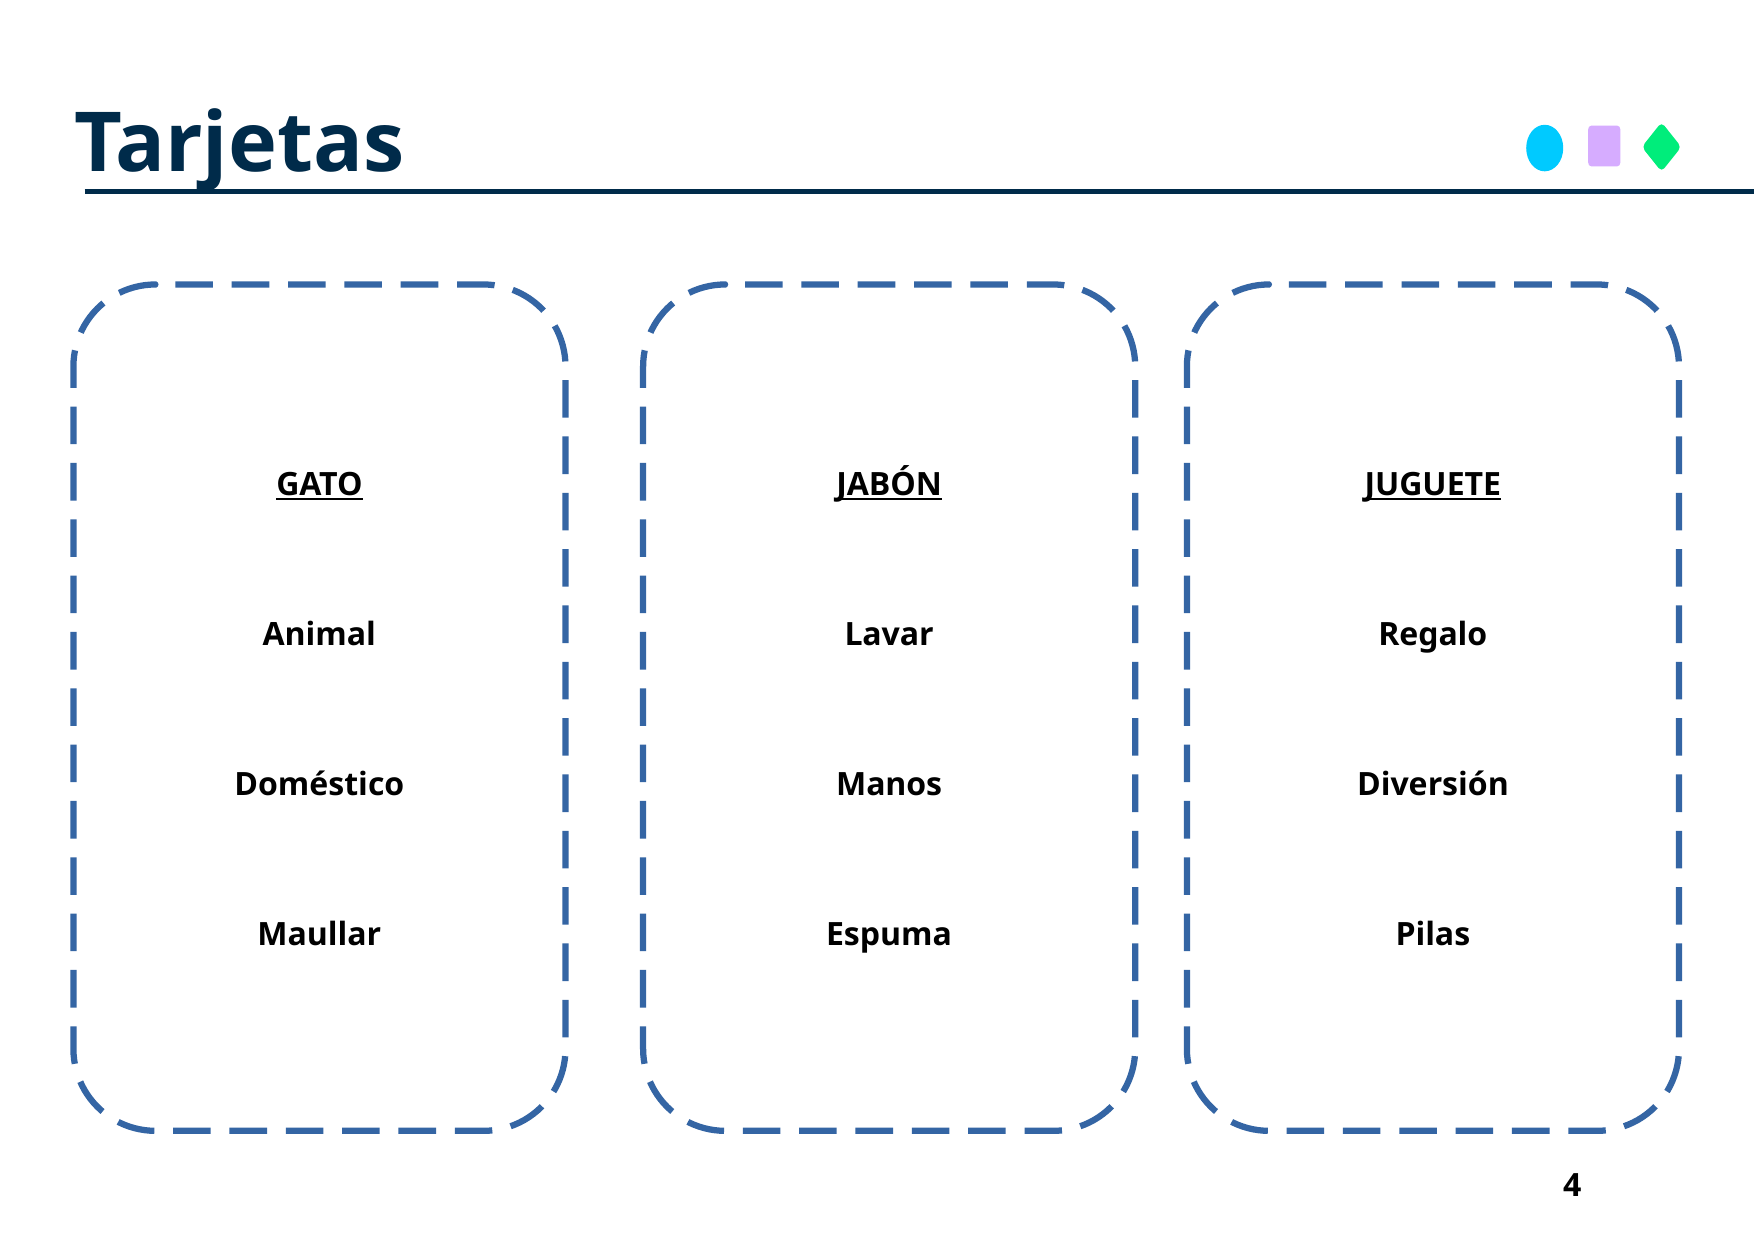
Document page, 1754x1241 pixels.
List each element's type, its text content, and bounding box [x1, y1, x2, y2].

text_box JUGUETE Regalo Diversión Pilas [1186, 284, 1679, 1131]
text_box JABÓN Lavar Manos Espuma [643, 284, 1136, 1131]
title Tarjetas [74, 32, 1404, 196]
text_box GATO Animal Doméstico Maullar [73, 284, 566, 1131]
